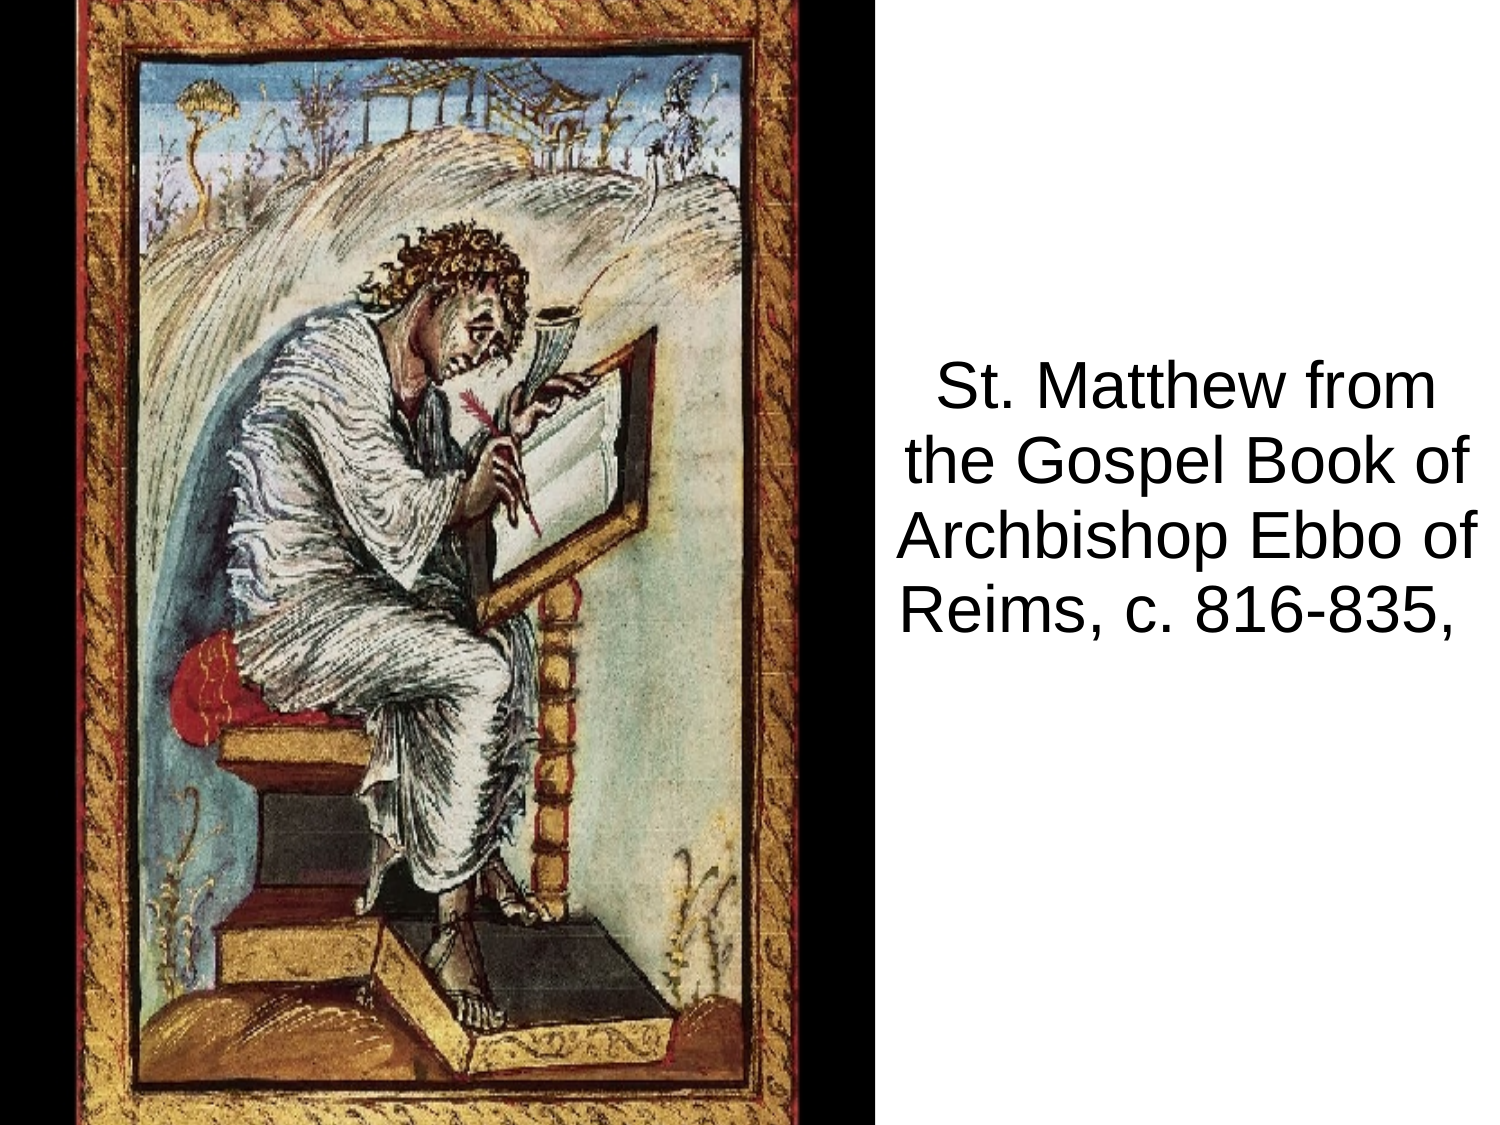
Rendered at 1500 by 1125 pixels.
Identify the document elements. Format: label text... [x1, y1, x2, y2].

title St. Matthew from the Gospel Book of Archbishop Ebbo of Reims, c. 816-835, [876, 45, 1500, 951]
picture [0, 0, 876, 1125]
